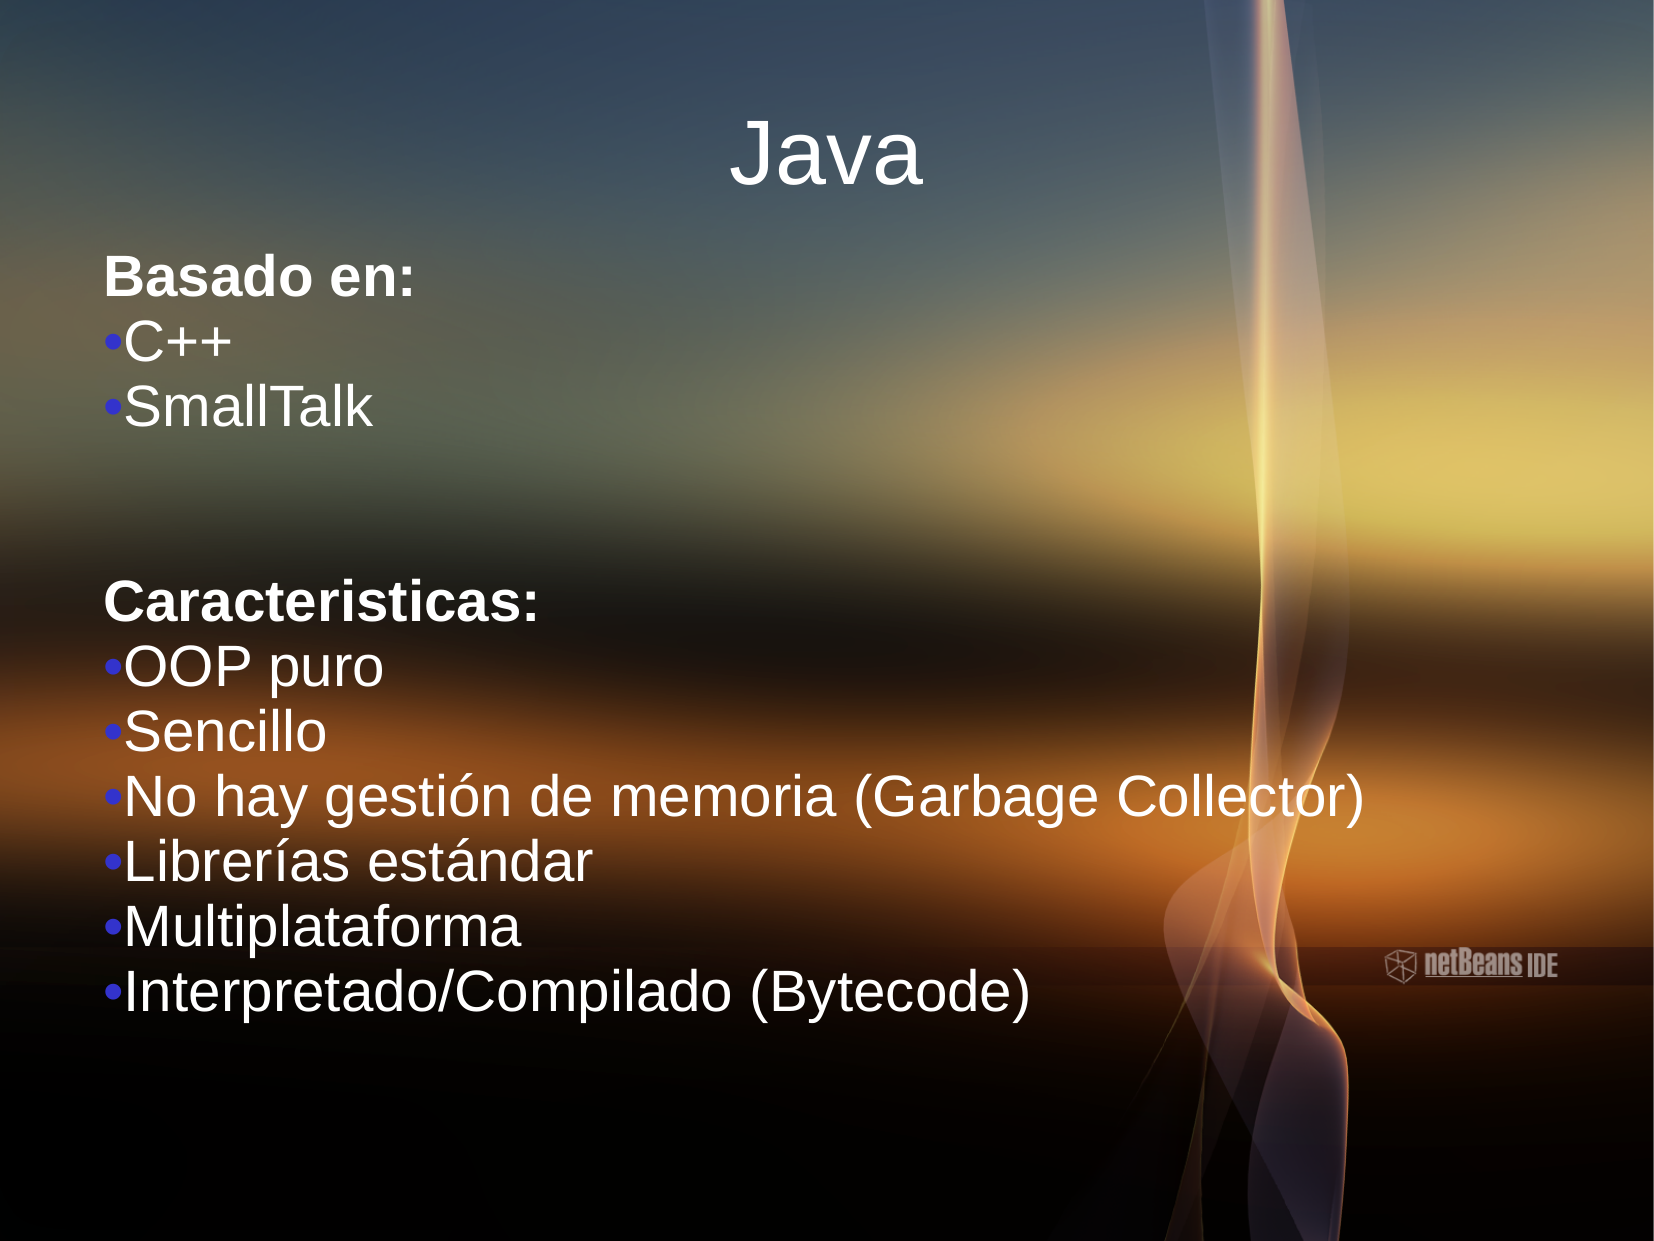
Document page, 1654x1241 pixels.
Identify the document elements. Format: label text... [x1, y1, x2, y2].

picture [0, 0, 1654, 1241]
title Java [82, 49, 1571, 257]
text_box Basado en: C++ SmallTalk Caracteristicas: OOP puro Sencillo No hay gestión de memoria (Garbage Collector) Librerías estándar Multiplataforma Interpretado/Compilado (Bytecode) [88, 236, 1565, 1032]
